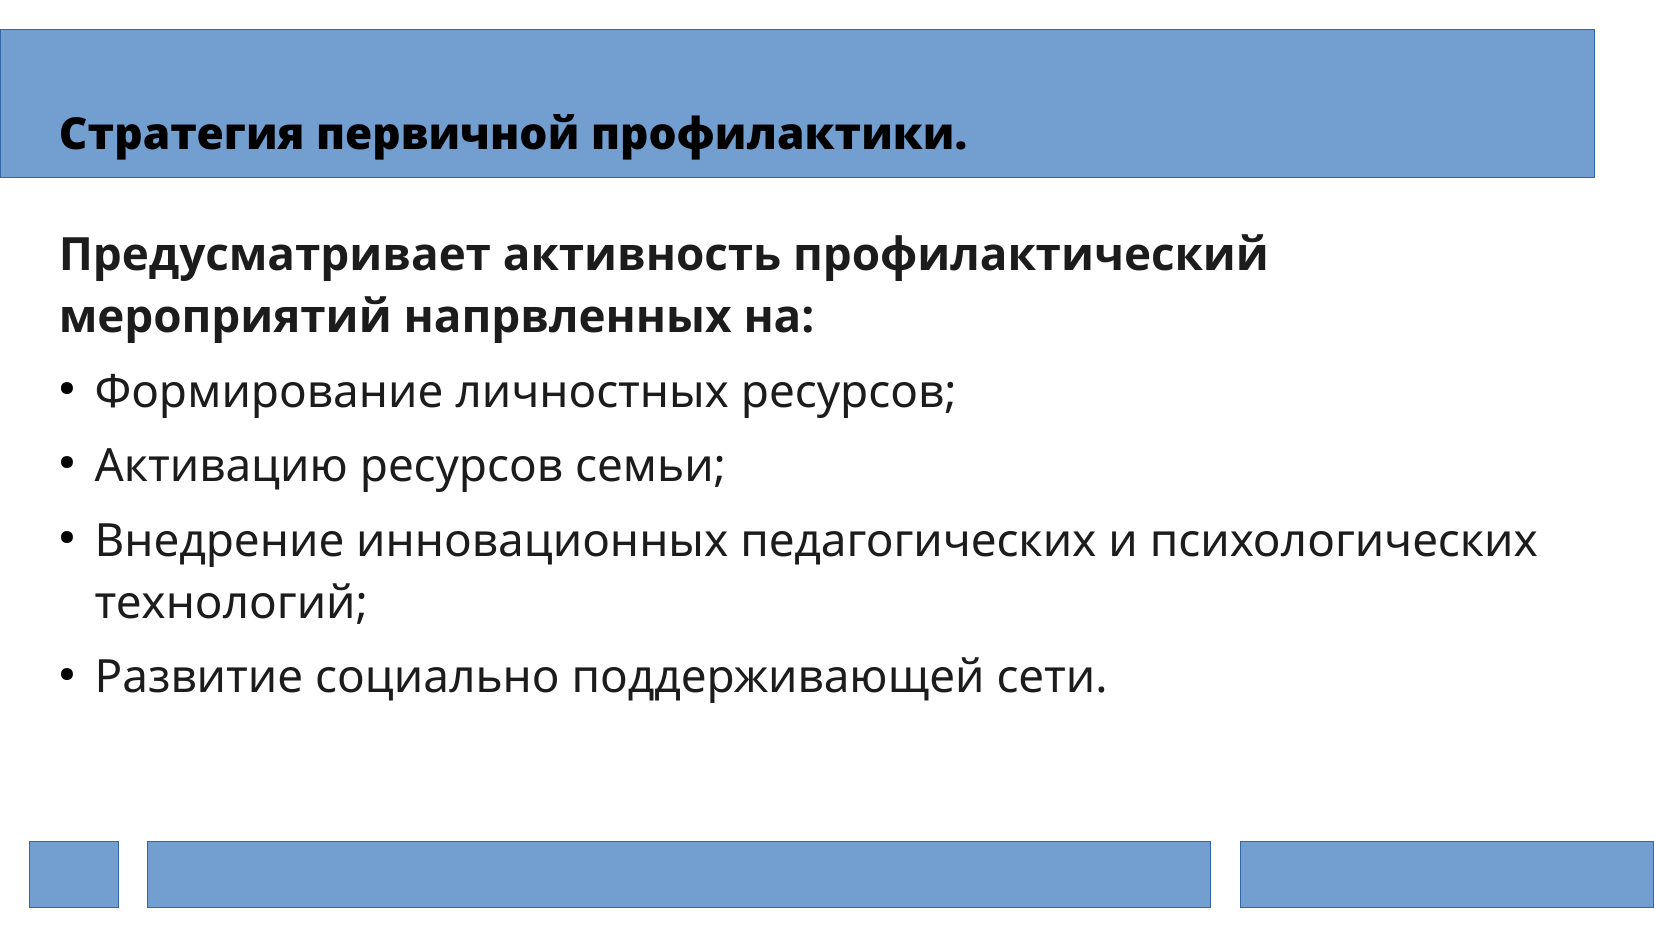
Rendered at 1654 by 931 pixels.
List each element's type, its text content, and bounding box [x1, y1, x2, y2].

title Стратегия первичной профилактики. [59, 44, 1595, 163]
subtitle Предусматривает активность профилактический мероприятий напрвленных на: Формирование личностных ресурсов; Активацию ресурсов семьи; Внедрение инновационных педагогических и психологических технологий; Развитие социально поддерживающей сети. [59, 221, 1565, 761]
